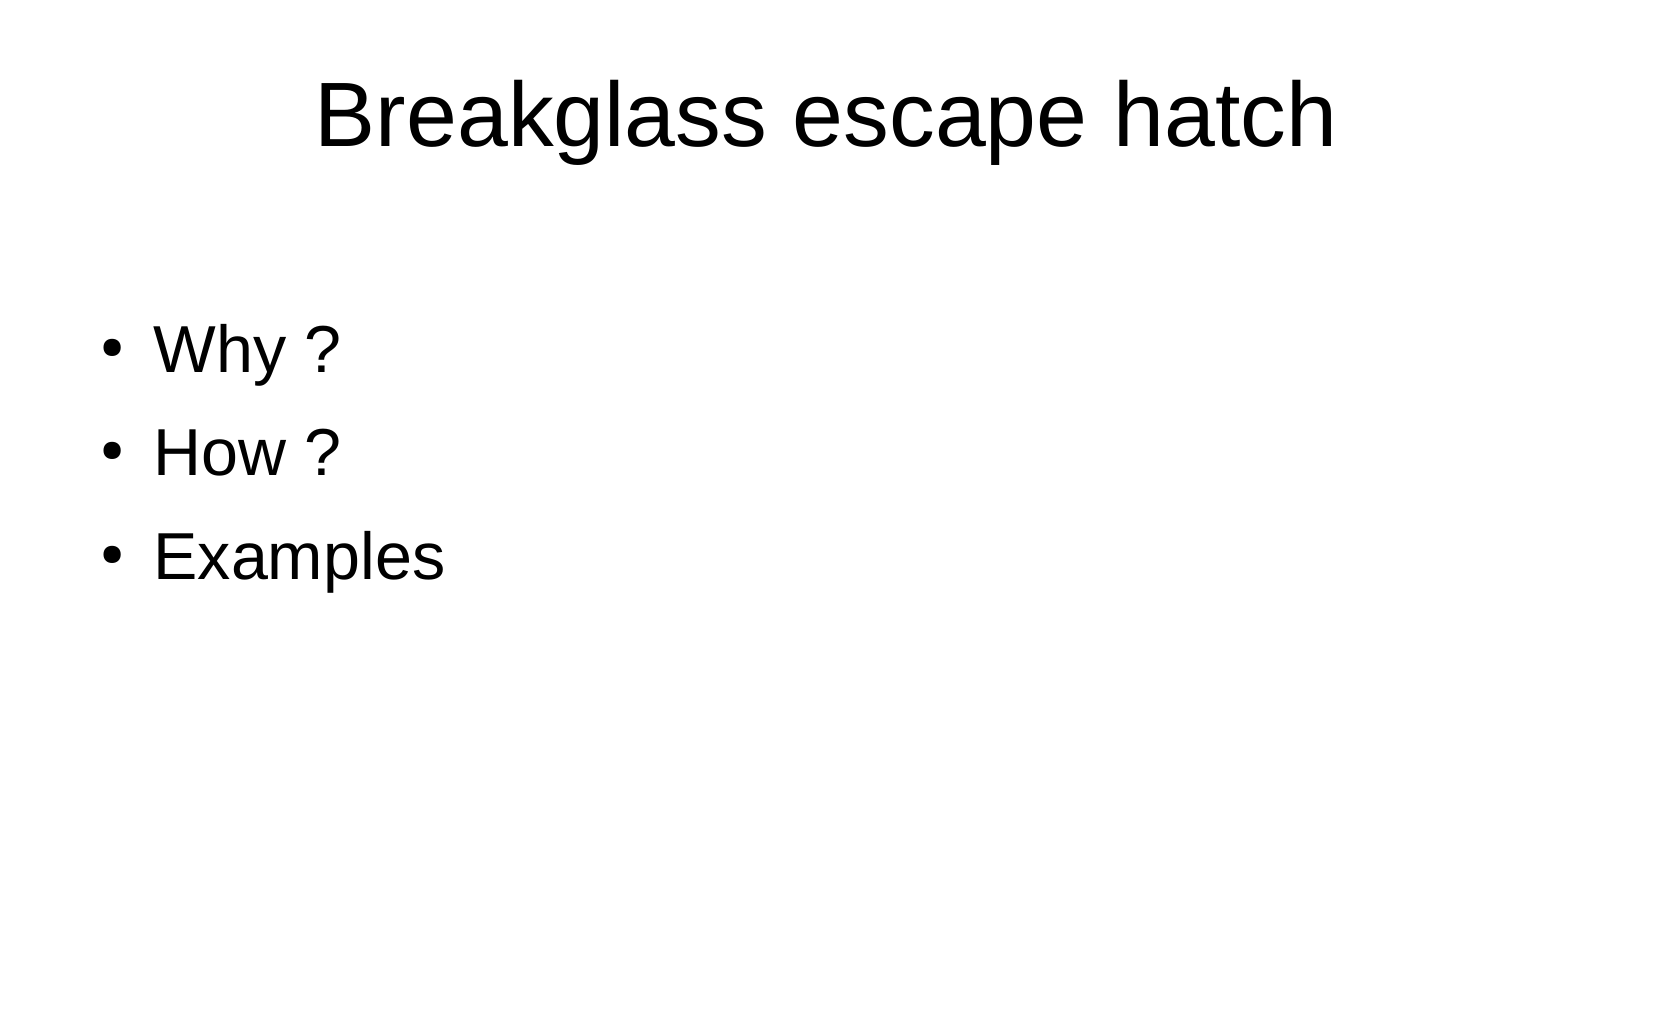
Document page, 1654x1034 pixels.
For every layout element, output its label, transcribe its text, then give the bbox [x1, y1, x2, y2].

list Why ? How ? Examples [82, 311, 1571, 852]
title Breakglass escape hatch [82, 36, 1571, 193]
